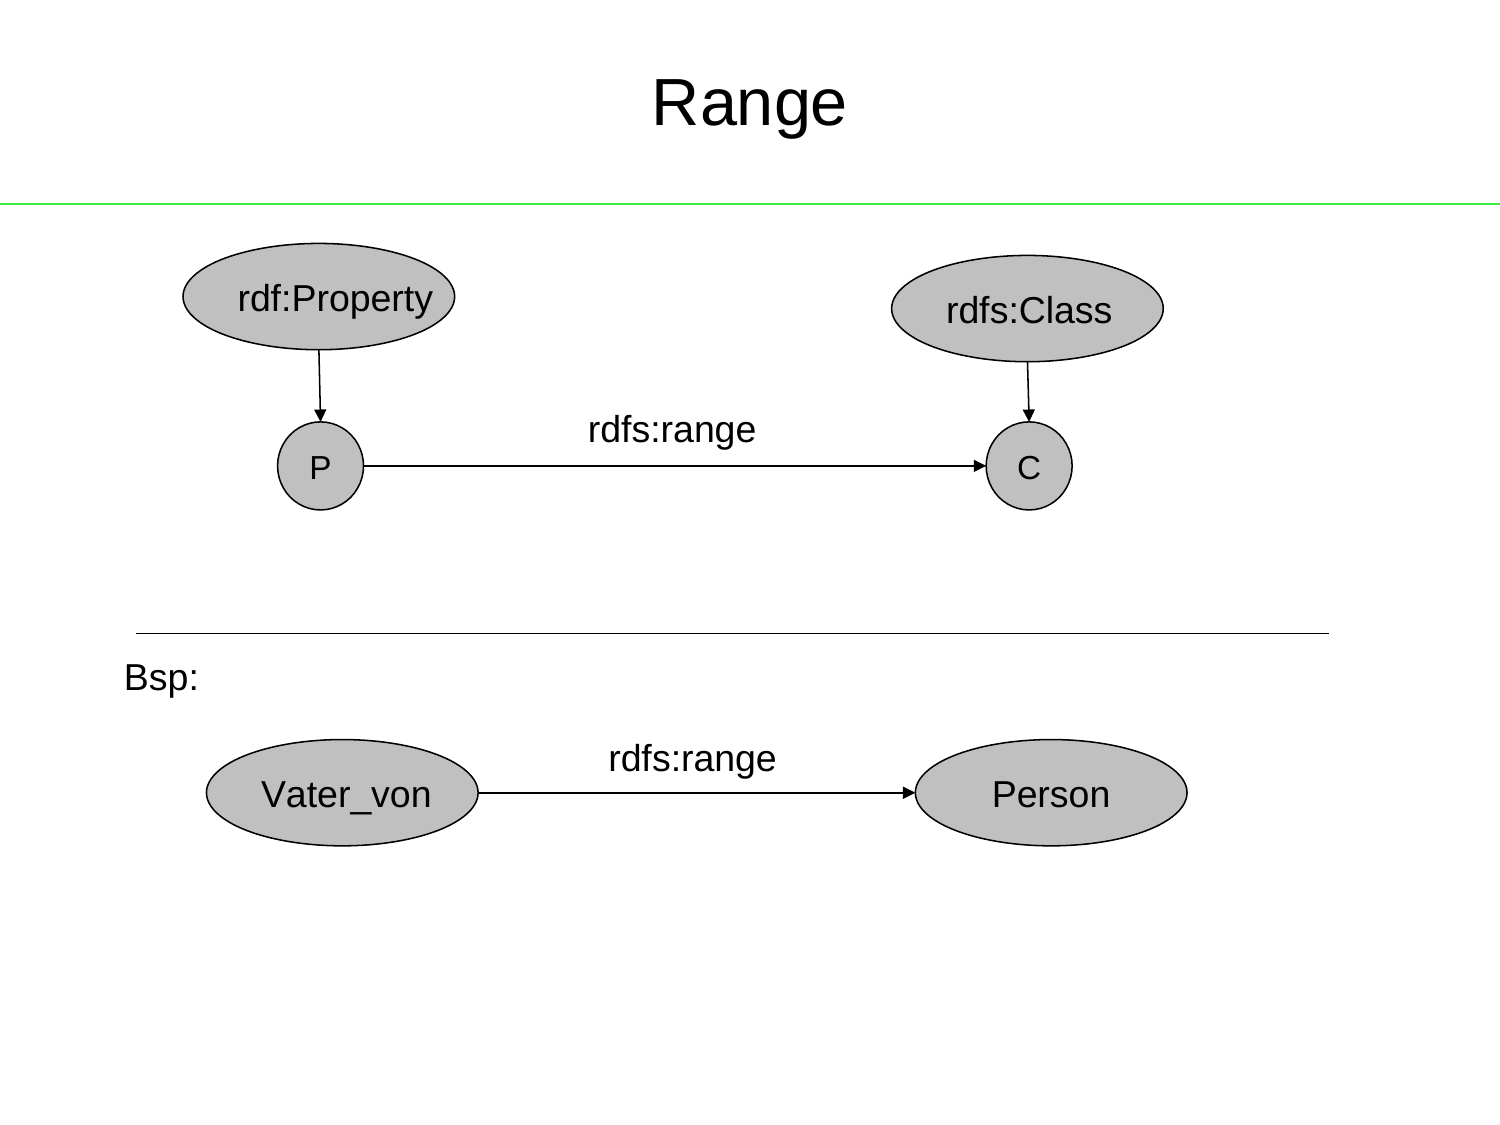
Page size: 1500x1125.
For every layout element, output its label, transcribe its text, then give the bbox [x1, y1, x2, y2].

text_box Bsp: [109, 645, 214, 706]
text_box rdfs:range [593, 726, 792, 788]
text_box Vater_von [206, 739, 479, 846]
text_box rdfs:Class [891, 255, 1164, 362]
text_box P [277, 421, 364, 510]
title Range [75, 49, 1426, 155]
text_box C [986, 421, 1073, 510]
text_box Person [915, 739, 1188, 846]
text_box rdfs:range [573, 397, 772, 458]
text_box rdf:Property [183, 243, 455, 350]
